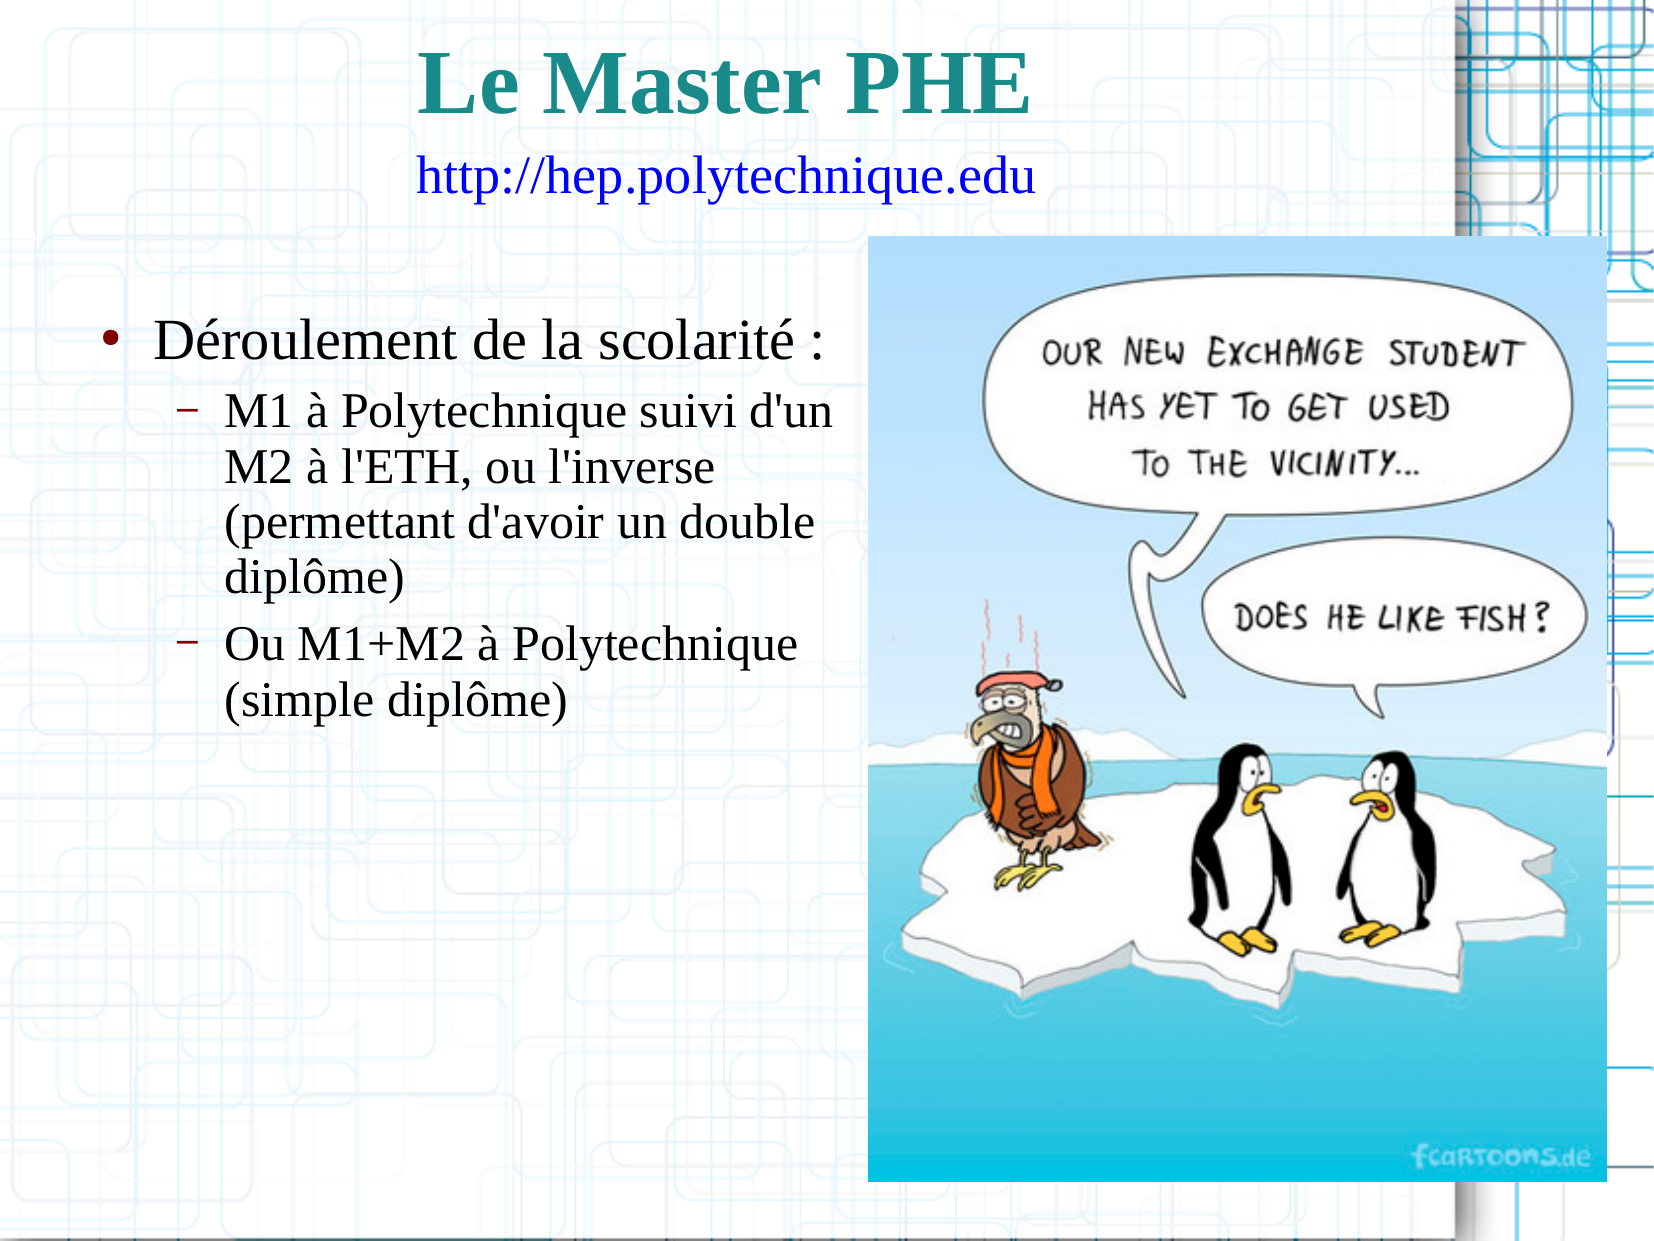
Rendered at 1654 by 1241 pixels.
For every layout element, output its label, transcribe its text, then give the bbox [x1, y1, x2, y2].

text_box http://hep.polytechnique.edu [401, 137, 1053, 213]
picture [0, 0, 1654, 1241]
title Le Master PHE [0, 29, 1453, 136]
list Déroulement de la scolarité : M1 à Polytechnique suivi d'un M2 à l'ETH, ou l'inverse (permettant d'avoir un double diplôme) Ou M1+M2 à Polytechnique (simple diplôme) [82, 307, 851, 1111]
